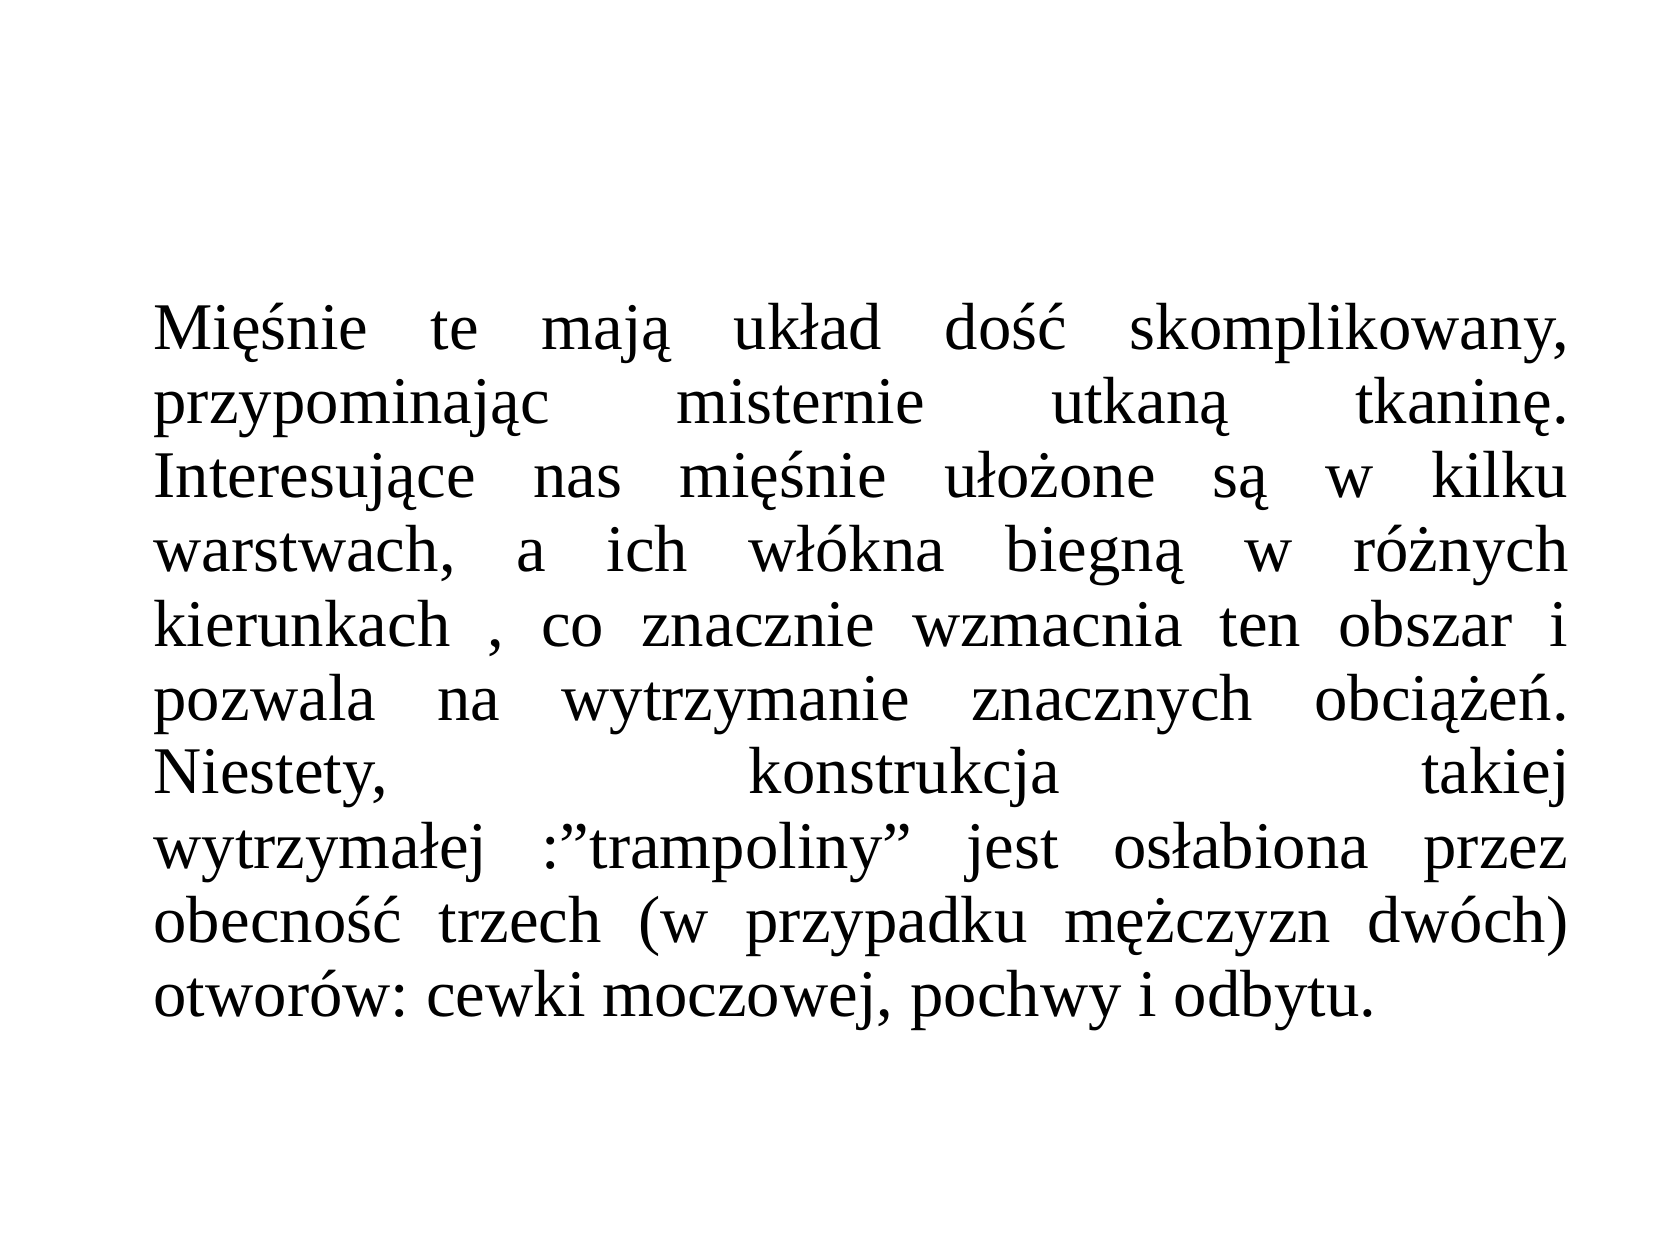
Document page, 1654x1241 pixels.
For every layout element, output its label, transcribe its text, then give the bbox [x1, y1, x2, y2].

list Mięśnie te mają układ dość skomplikowany, przypominając misternie utkaną tkaninę. Interesujące nas mięśnie ułożone są w kilku warstwach, a ich włókna biegną w różnych kierunkach , co znacznie wzmacnia ten obszar i pozwala na wytrzymanie znacznych obciążeń. Niestety, konstrukcja takiej wytrzymałej :”trampoliny” jest osłabiona przez obecność trzech (w przypadku mężczyzn dwóch) otworów: cewki moczowej, pochwy i odbytu. [82, 290, 1571, 1109]
